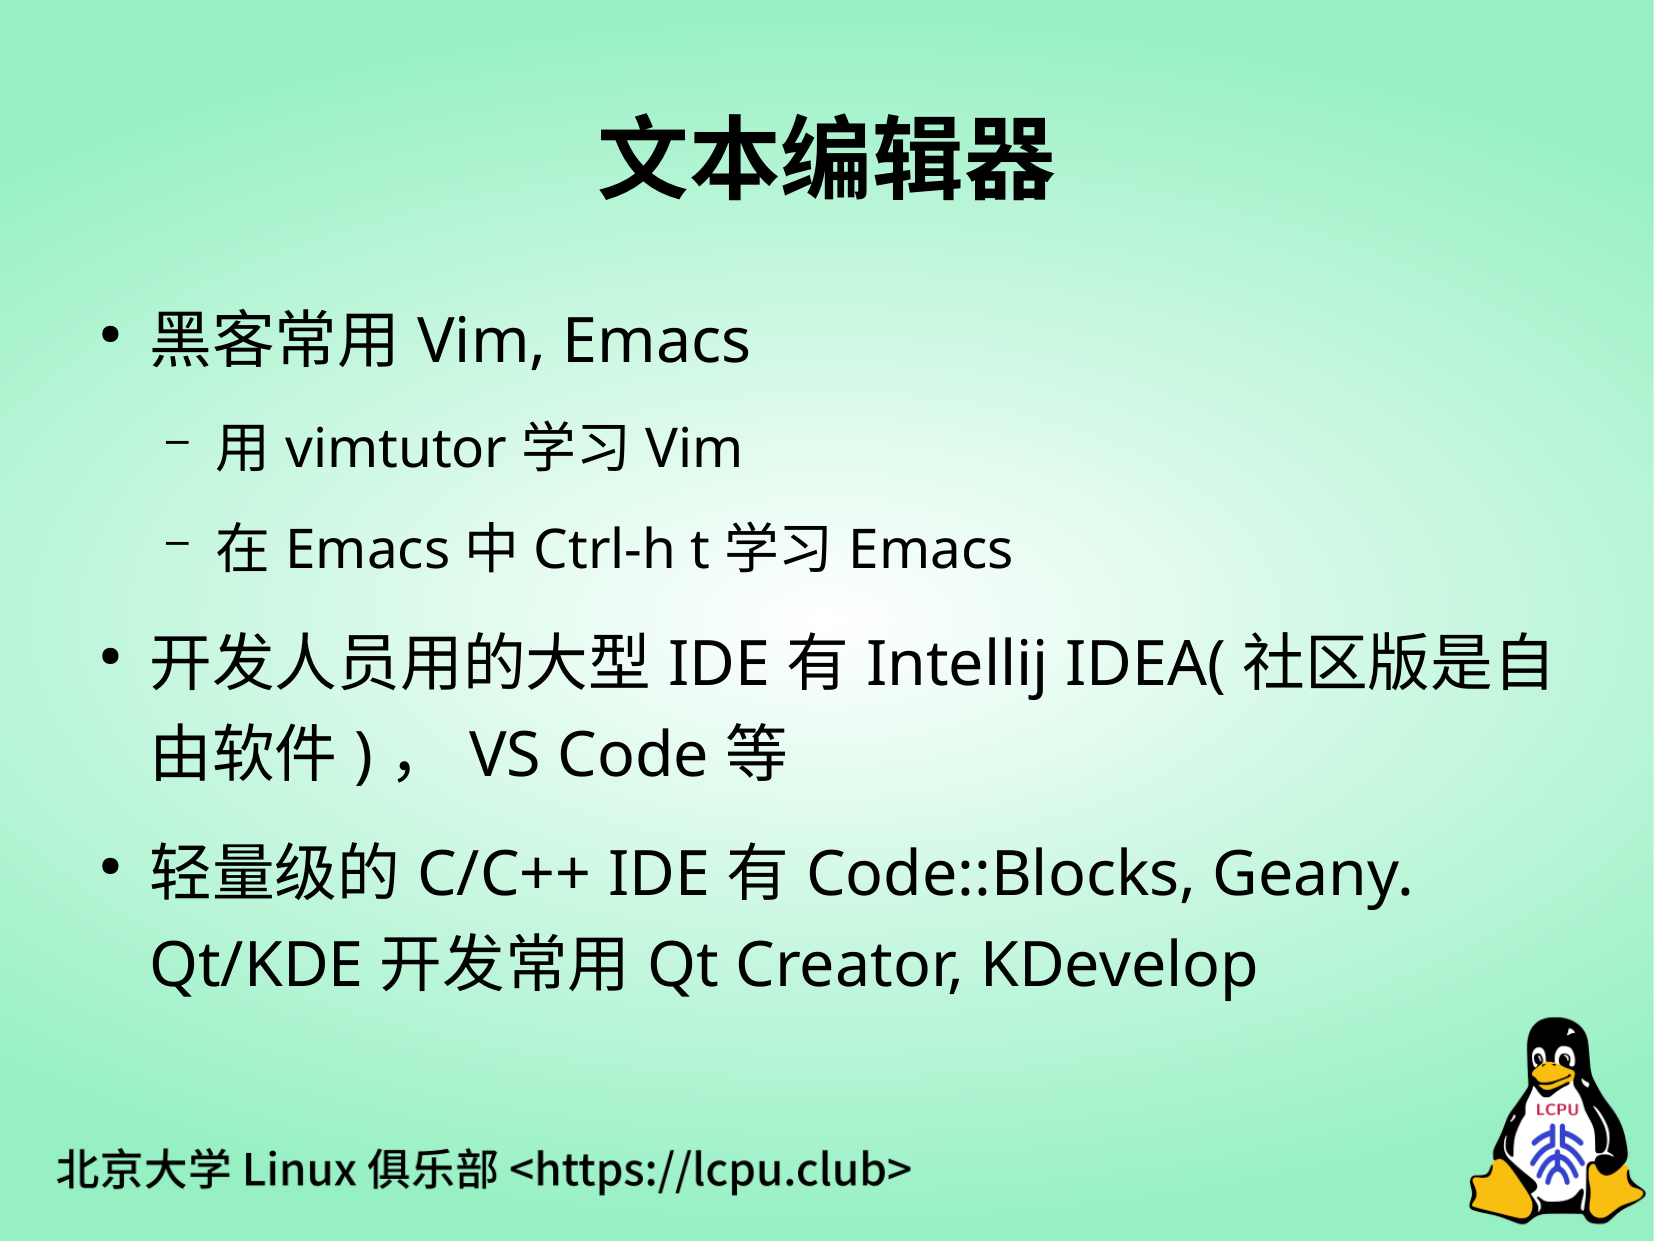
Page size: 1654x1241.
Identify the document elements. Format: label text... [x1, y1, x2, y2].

list 黑客常用Vim, Emacs 用vimtutor学习Vim 在Emacs中Ctrl-h t学习Emacs 开发人员用的大型IDE有Intellij IDEA(社区版是自由软件)，VS Code等 轻量级的C/C++ IDE有Code::Blocks, Geany. Qt/KDE开发常用Qt Creator, KDevelop [82, 290, 1571, 1010]
picture [0, 0, 1654, 1241]
title 文本编辑器 [82, 49, 1571, 257]
